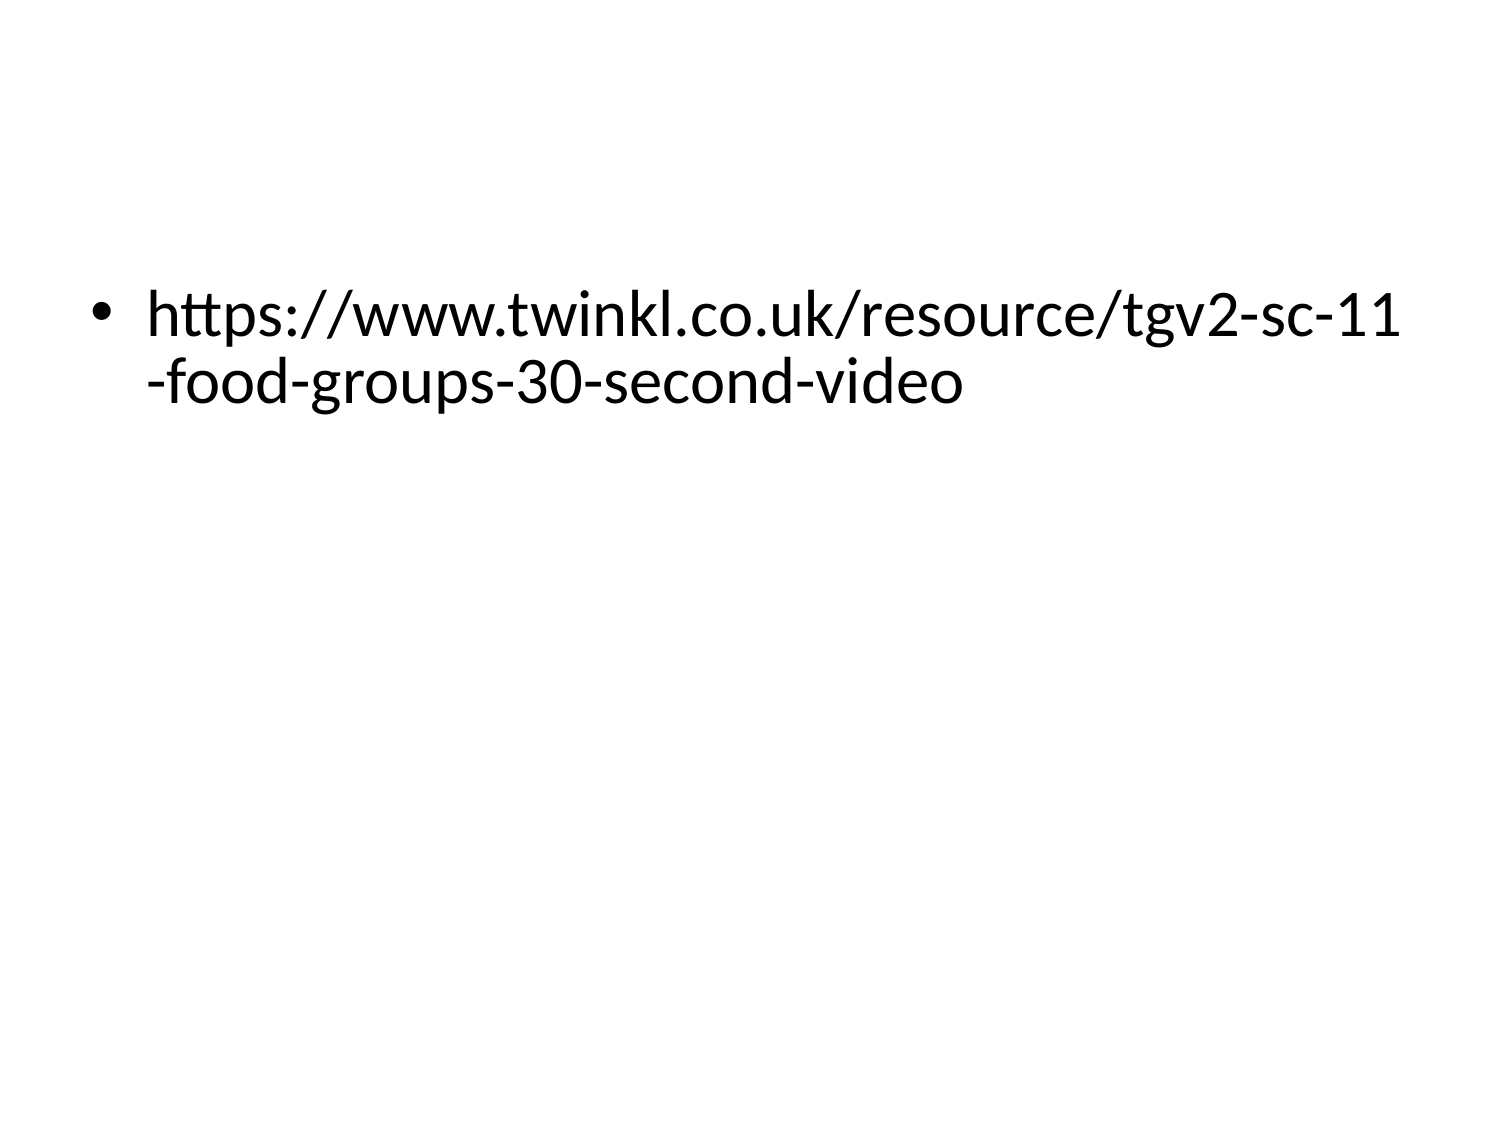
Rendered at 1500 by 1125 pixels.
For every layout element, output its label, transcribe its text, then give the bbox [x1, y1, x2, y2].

list https://www.twinkl.co.uk/resource/tgv2-sc-11-food-groups-30-second-video [75, 262, 1426, 1005]
